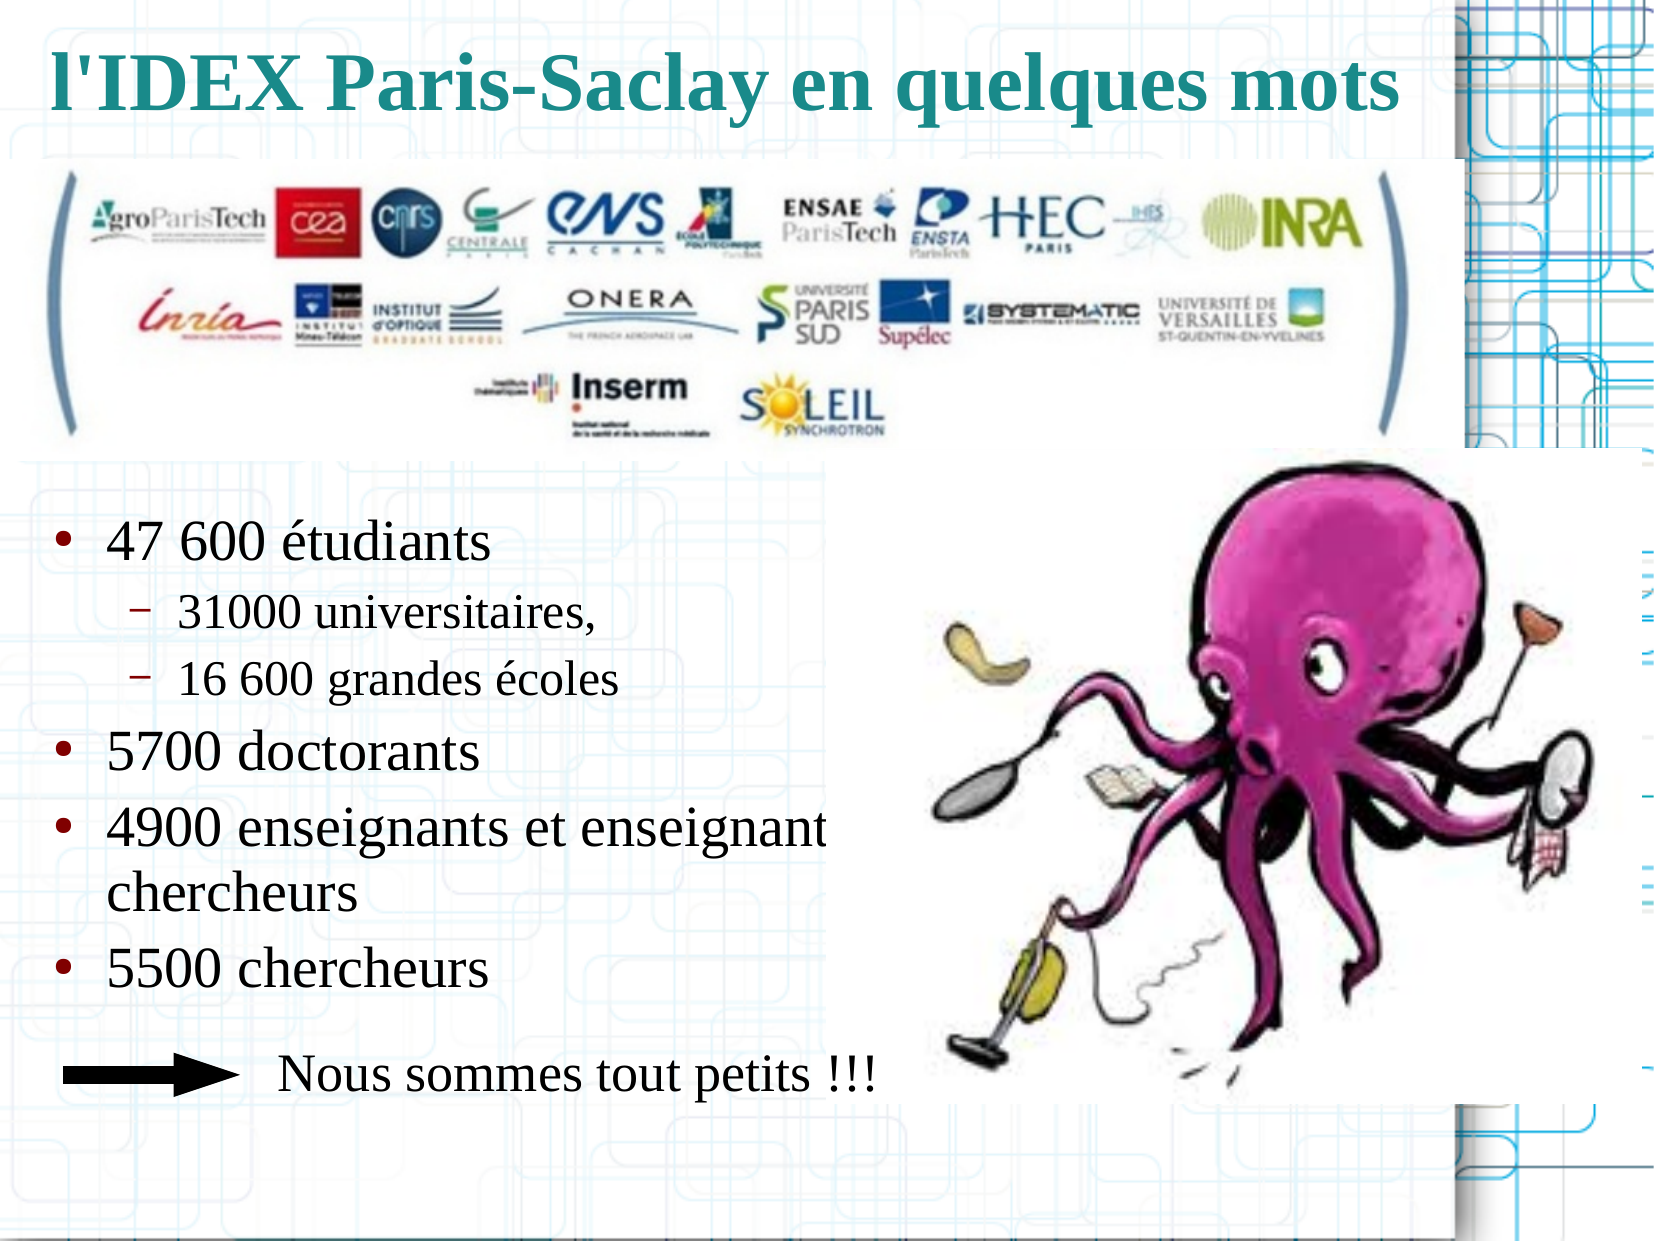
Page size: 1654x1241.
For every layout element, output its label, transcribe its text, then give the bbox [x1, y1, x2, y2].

picture [0, 0, 1654, 1241]
list 47 600 étudiants 31000 universitaires, 16 600 grandes écoles 5700 doctorants 4900 enseignants et enseignant-chercheurs 5500 chercheurs [35, 507, 826, 1016]
text_box Nous sommes tout petits !!! [262, 1035, 1232, 1111]
title l'IDEX Paris-Saclay en quelques mots [0, 29, 1453, 136]
